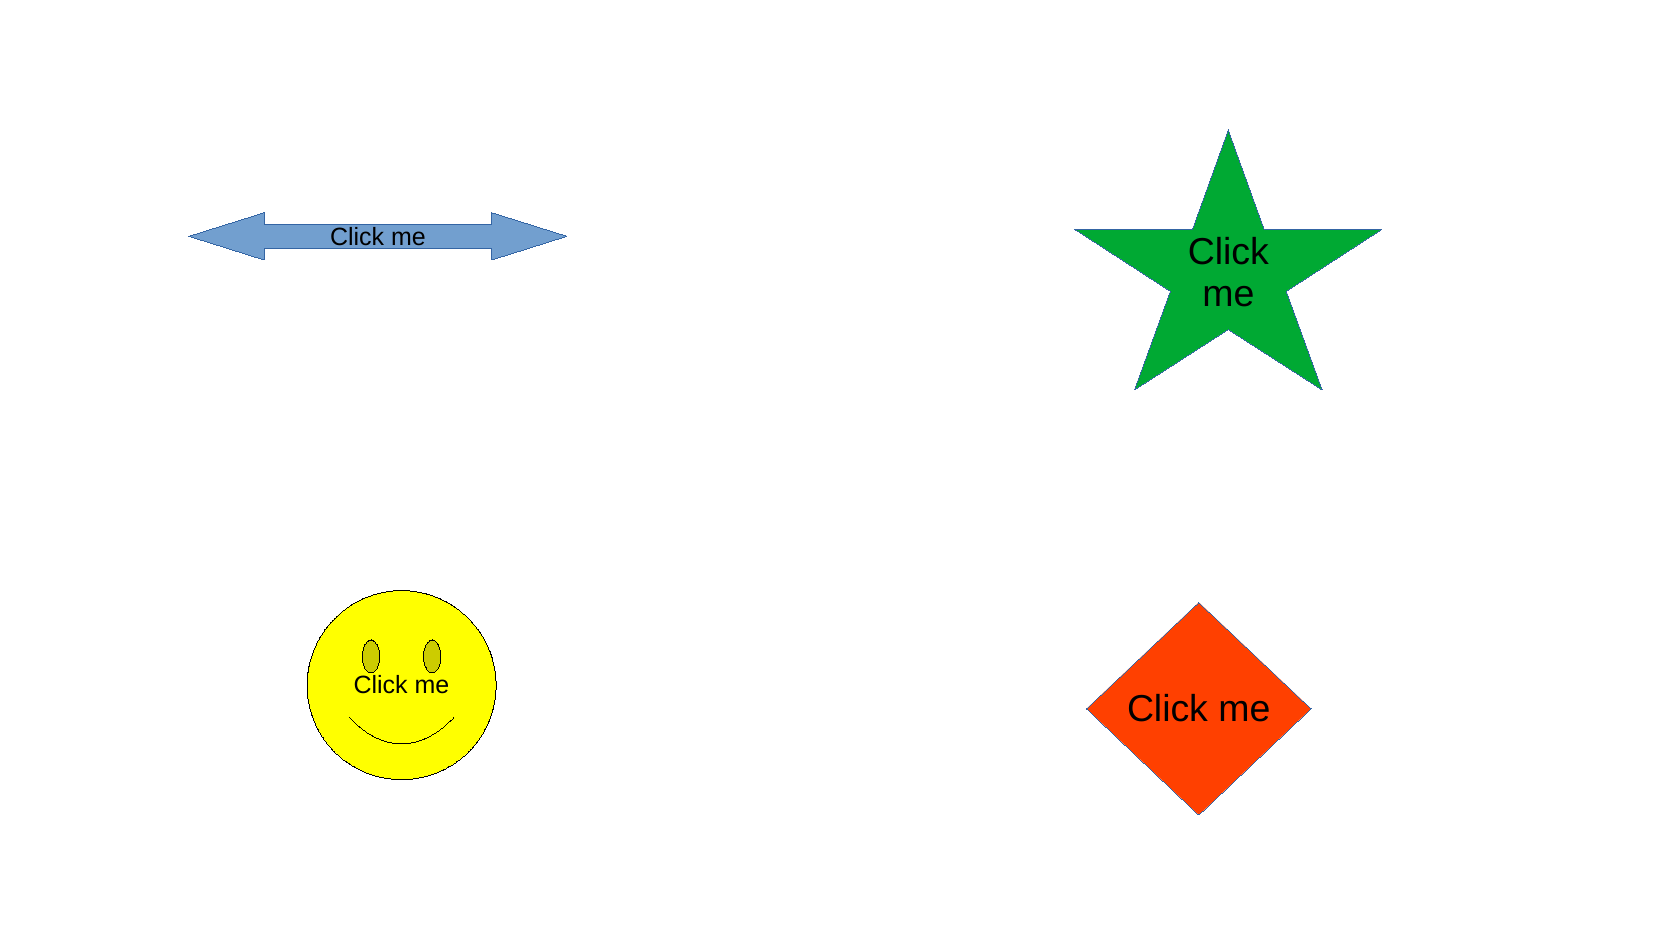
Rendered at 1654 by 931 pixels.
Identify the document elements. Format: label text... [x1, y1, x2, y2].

text_box Click me [188, 212, 567, 260]
text_box Click me [307, 590, 497, 780]
text_box Click me [1074, 129, 1382, 390]
text_box Click me [1086, 602, 1312, 815]
